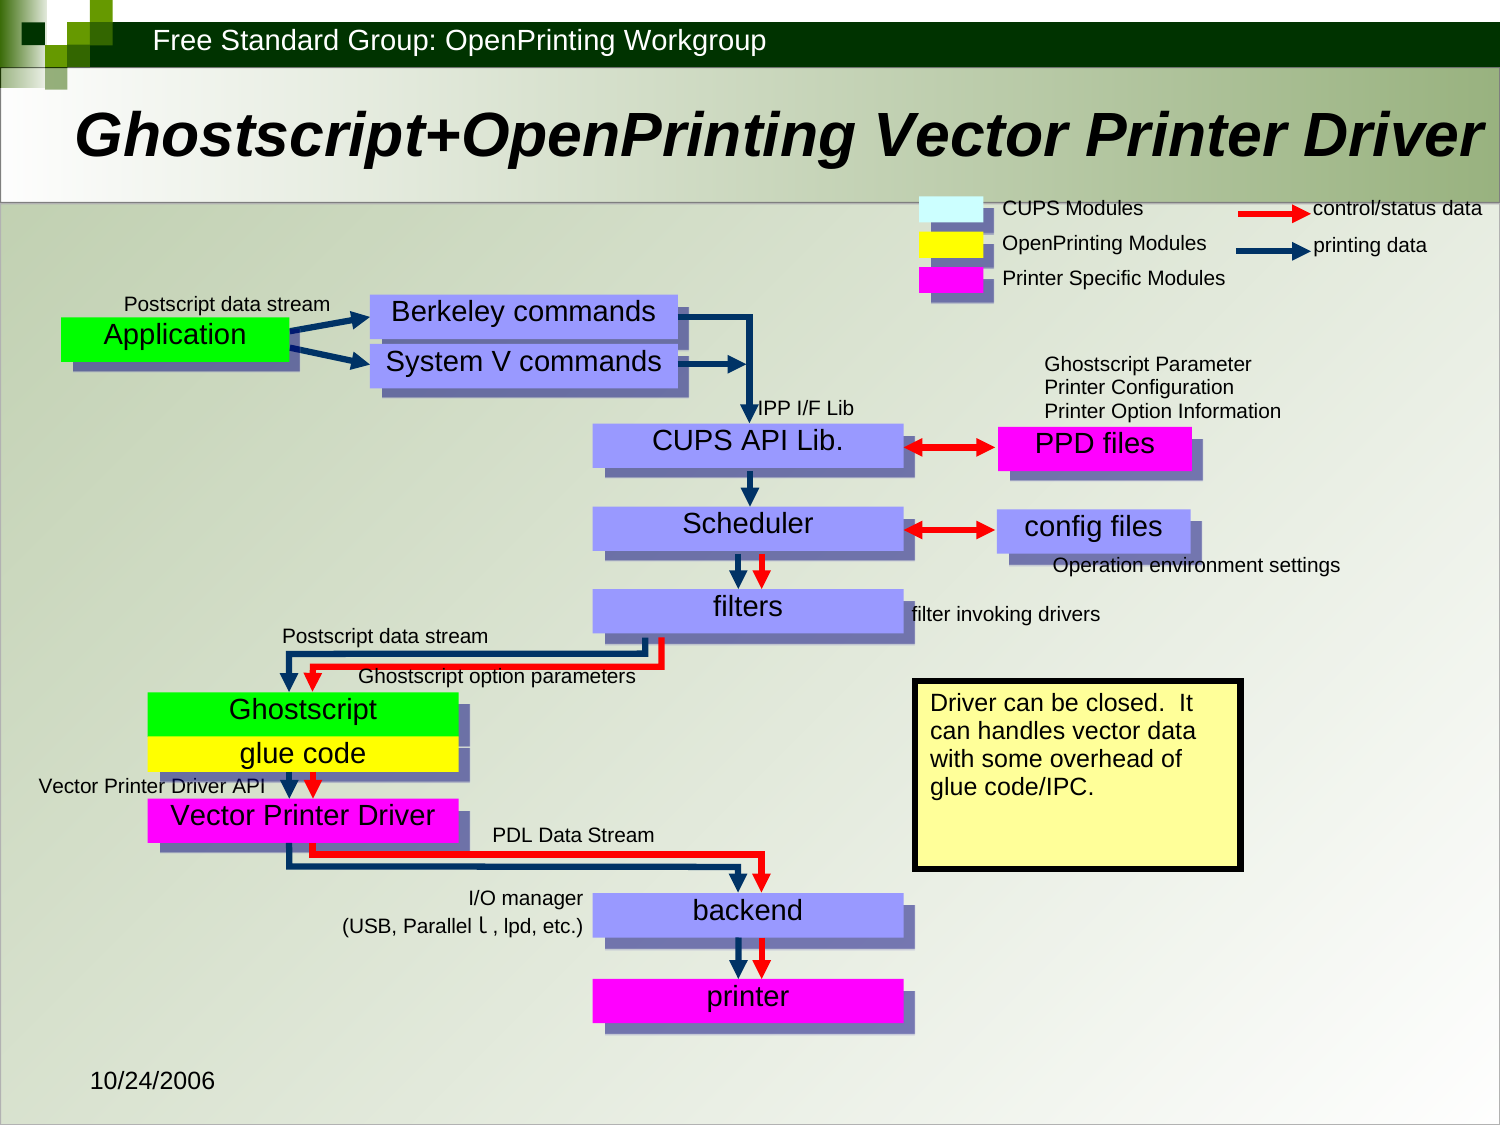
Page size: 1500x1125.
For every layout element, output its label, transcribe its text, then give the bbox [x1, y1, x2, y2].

text_box config files [996, 509, 1191, 554]
text_box Ghostscript option parameters [357, 664, 637, 688]
text_box PPD files [998, 426, 1192, 472]
text_box System V commands [369, 343, 678, 389]
text_box Postscript data stream [123, 292, 331, 316]
text_box backend [592, 893, 904, 938]
text_box Ghostscript [147, 692, 459, 736]
text_box IPP I/F Lib [757, 396, 855, 420]
text_box OpenPrinting Modules [1002, 231, 1207, 256]
text_box Operation environment settings [1052, 553, 1341, 577]
text_box Ghostscript Parameter Printer Configuration Printer Option Information [1044, 352, 1282, 423]
text_box filters [592, 589, 904, 634]
text_box CUPS API Lib. [592, 423, 904, 468]
text_box Application [61, 317, 290, 362]
text_box [919, 267, 984, 293]
text_box Berkeley commands [369, 294, 678, 340]
text_box printing data [1313, 233, 1428, 258]
text_box Driver can be closed. It can handles vector data with some overhead of glue code/IPC. [915, 680, 1241, 869]
text_box Scheduler [592, 506, 904, 551]
text_box I/O manager (USB, Parallelｌ, lpd, etc.) [341, 886, 584, 940]
text_box CUPS Modules [1002, 196, 1144, 220]
text_box [919, 196, 984, 223]
text_box Vector Printer Driver [147, 798, 459, 843]
text_box printer [592, 978, 904, 1024]
text_box Vector Printer Driver API [38, 774, 266, 799]
text_box Postscript data stream [281, 624, 489, 648]
text_box PDL Data Stream [492, 823, 655, 848]
text_box filter invoking drivers [911, 602, 1101, 626]
text_box Printer Specific Modules [1002, 267, 1226, 291]
text_box [919, 231, 984, 258]
text_box glue code [147, 736, 459, 772]
title Ghostscript+OpenPrinting Vector Printer Driver [0, 67, 1500, 203]
text_box control/status data [1312, 196, 1483, 220]
